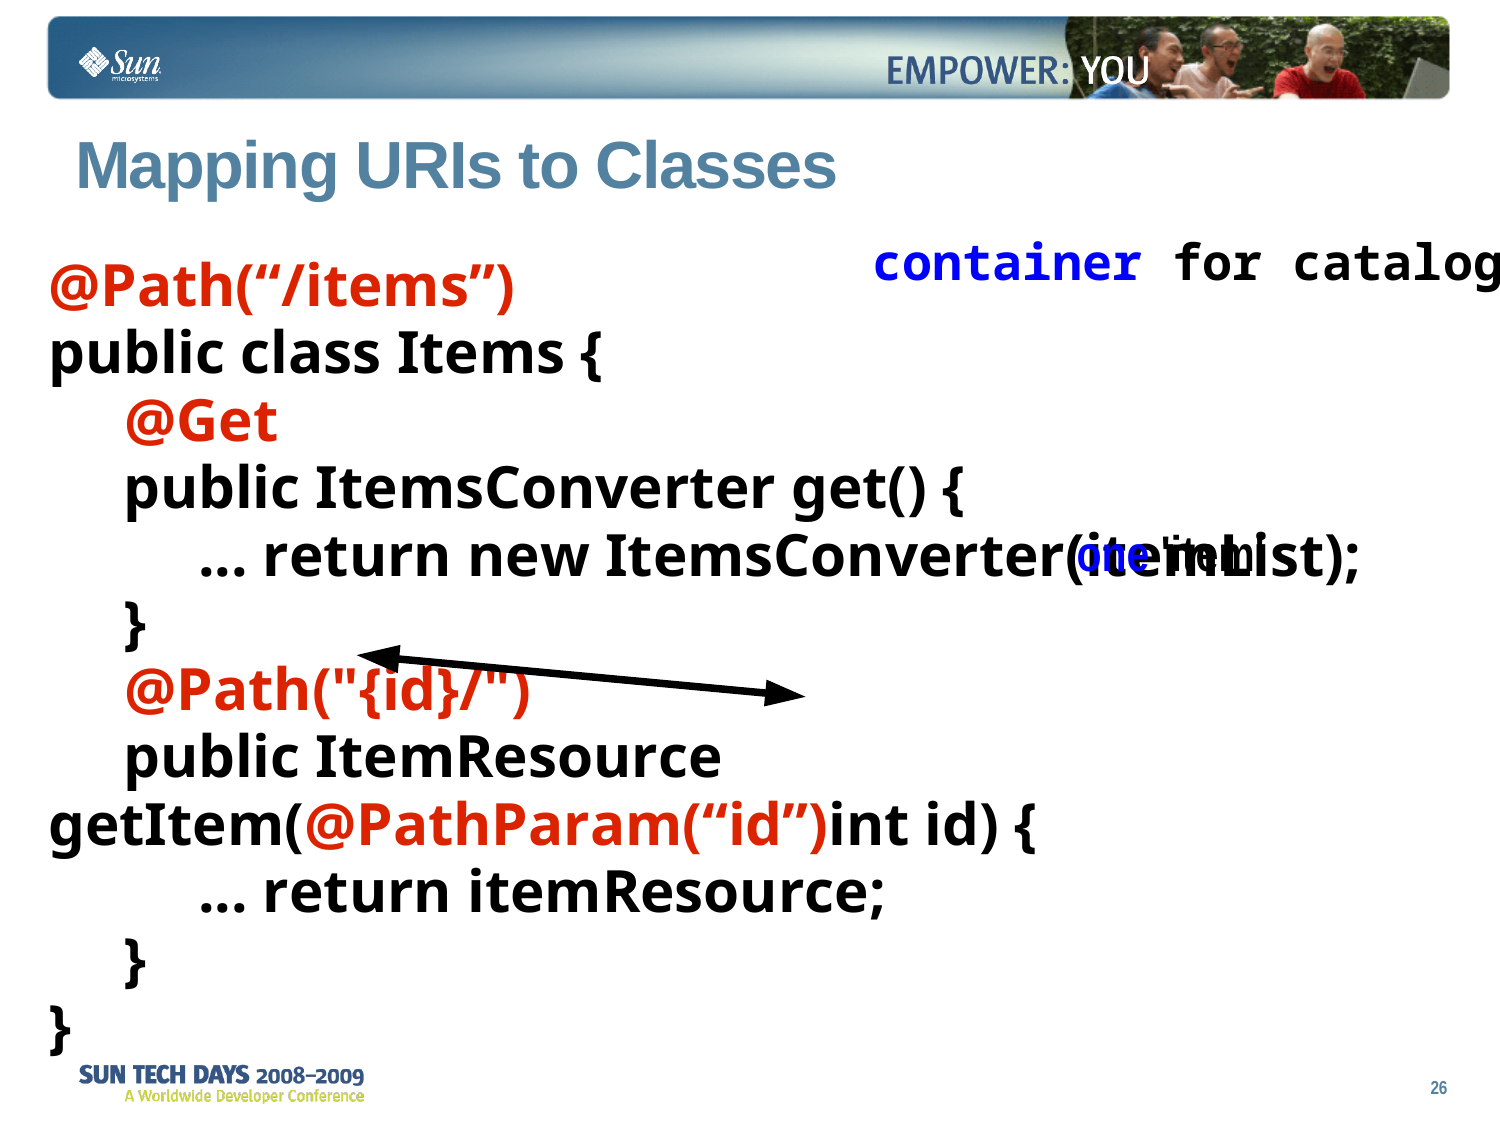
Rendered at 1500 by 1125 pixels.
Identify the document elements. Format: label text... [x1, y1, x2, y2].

text_box @Path(“/items”) public class Items { @Get public ItemsConverter get() { ... return new ItemsConverter(itemList); } @Path("{id}/") public ItemResource getItem(@PathParam(“id”)int id) { ... return itemResource; } } [48, 252, 1444, 944]
text_box container for catalog items [796, 233, 1445, 291]
picture [0, 0, 1500, 1125]
picture [1482, 258, 1493, 274]
text_box one 'item' [1000, 532, 1265, 589]
title Mapping URIs to Classes [75, 134, 1437, 239]
